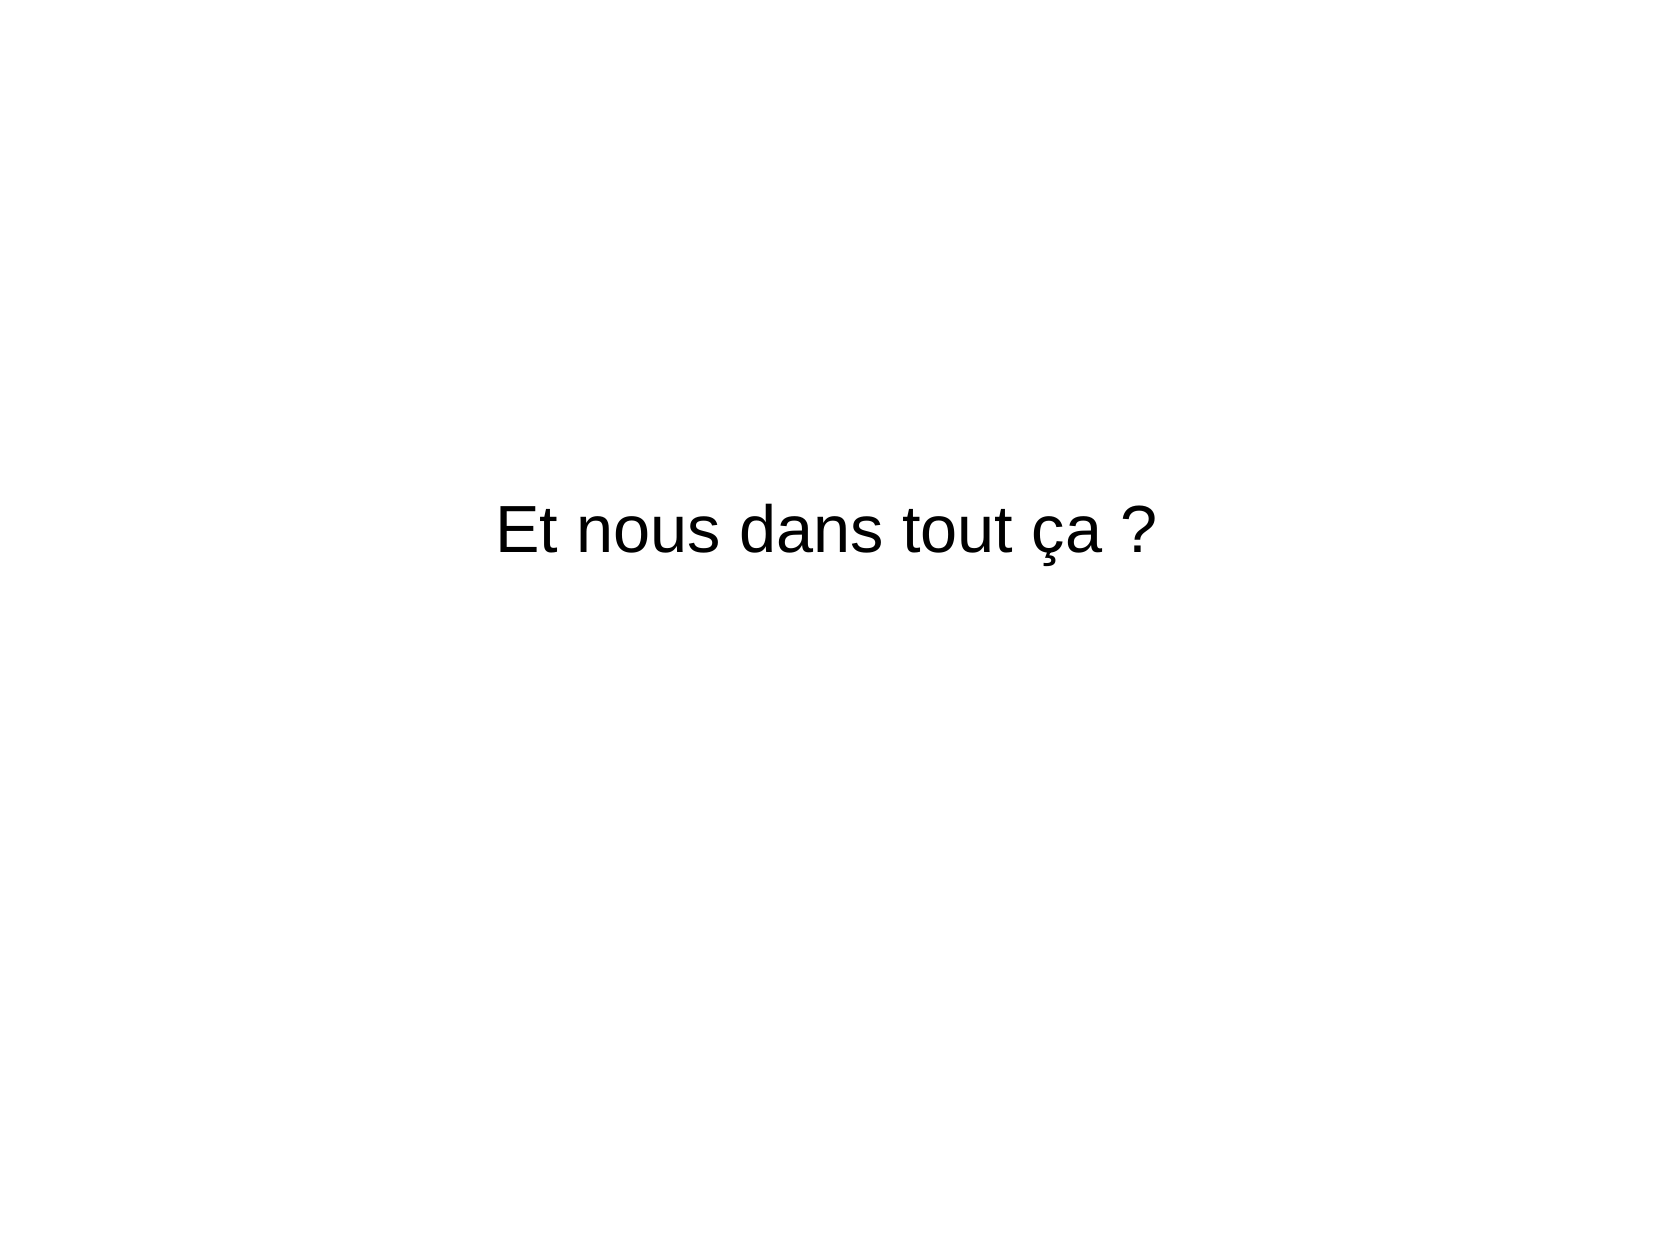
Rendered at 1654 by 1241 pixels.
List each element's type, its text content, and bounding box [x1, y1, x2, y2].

subtitle Et nous dans tout ça ? [82, 49, 1571, 1010]
